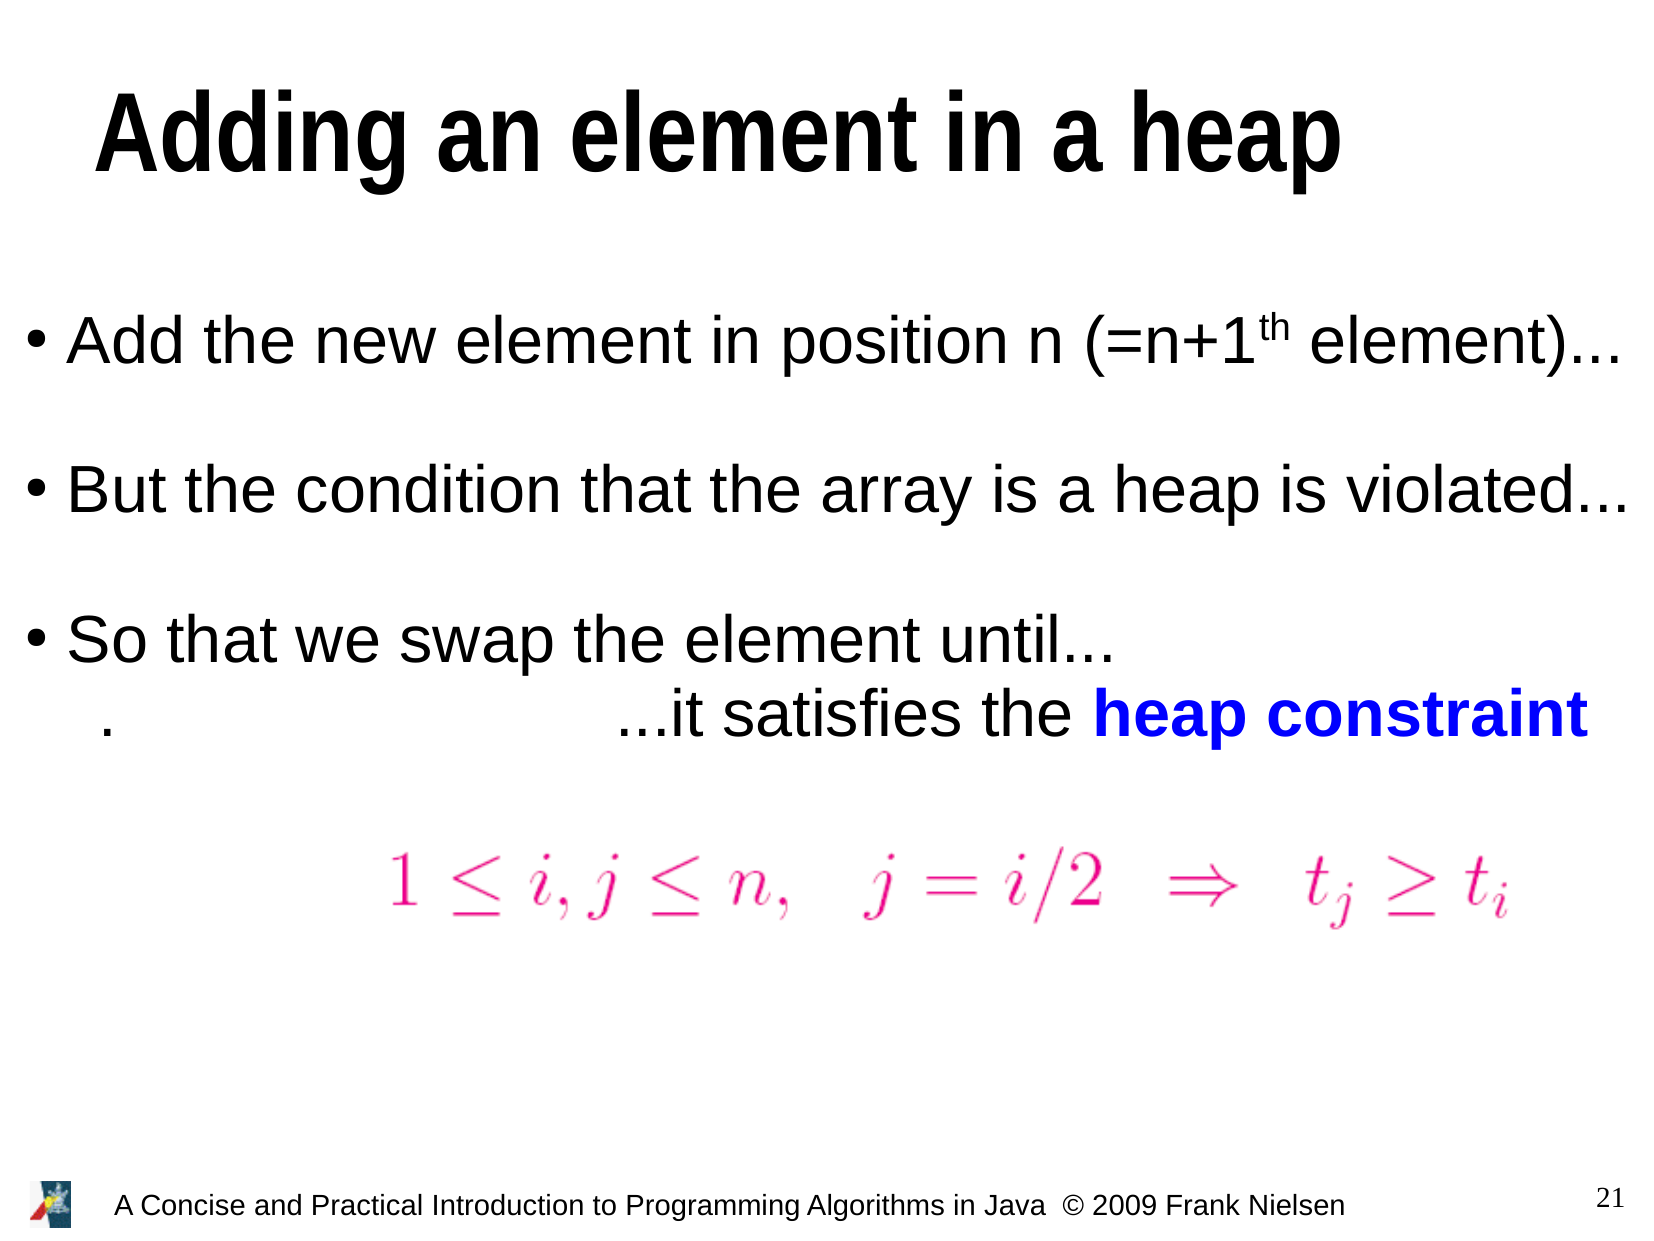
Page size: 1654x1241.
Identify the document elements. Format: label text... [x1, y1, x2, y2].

picture [29, 1181, 71, 1228]
text_box Adding an element in a heap [78, 59, 1359, 203]
text_box [471, 324, 502, 396]
text_box Add the new element in position n (=n+1th element)... But the condition that the array is a heap is violated... So that we swap the element until... . ...it satisfies the heap constraint [9, 295, 1648, 762]
picture [324, 798, 1554, 975]
